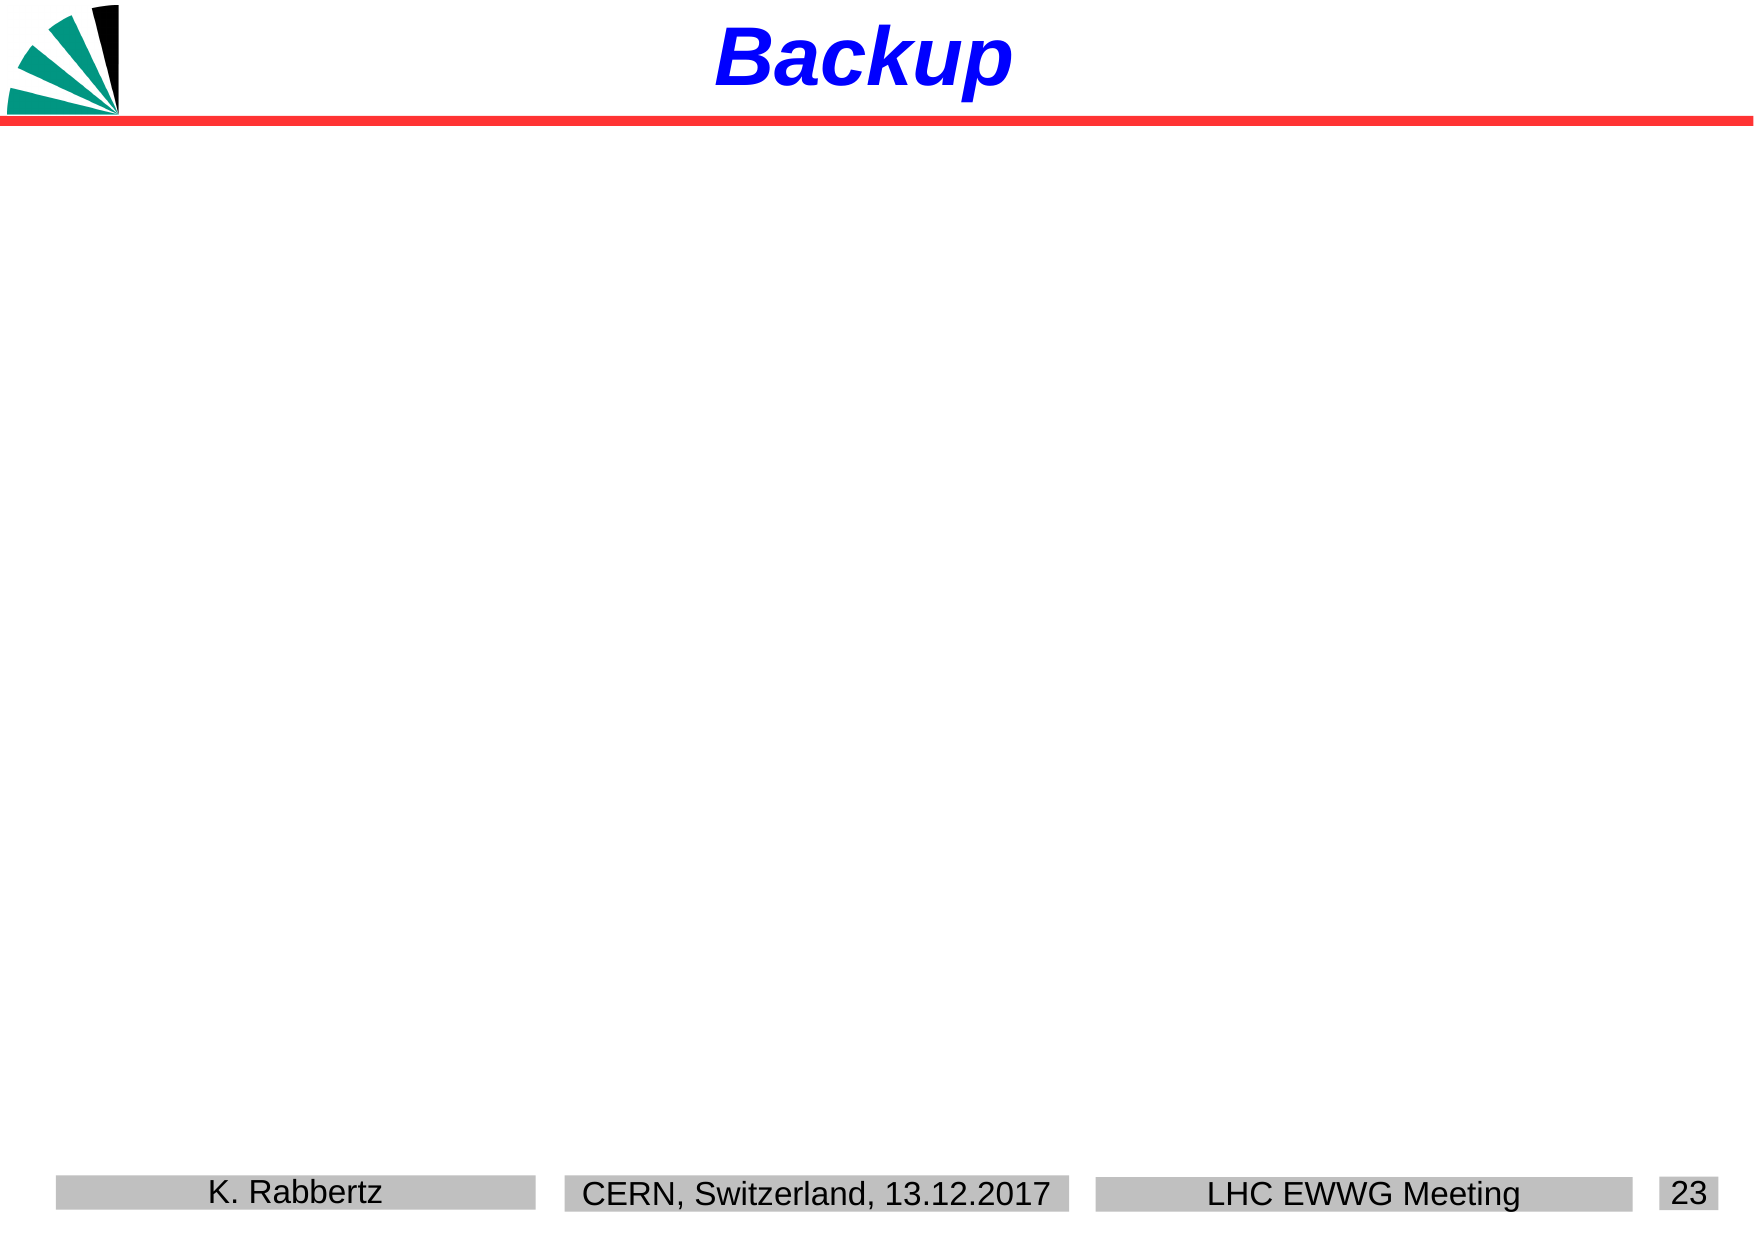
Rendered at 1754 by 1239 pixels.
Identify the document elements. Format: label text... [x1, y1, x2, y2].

picture [7, 5, 119, 116]
title Backup [123, 0, 1606, 114]
